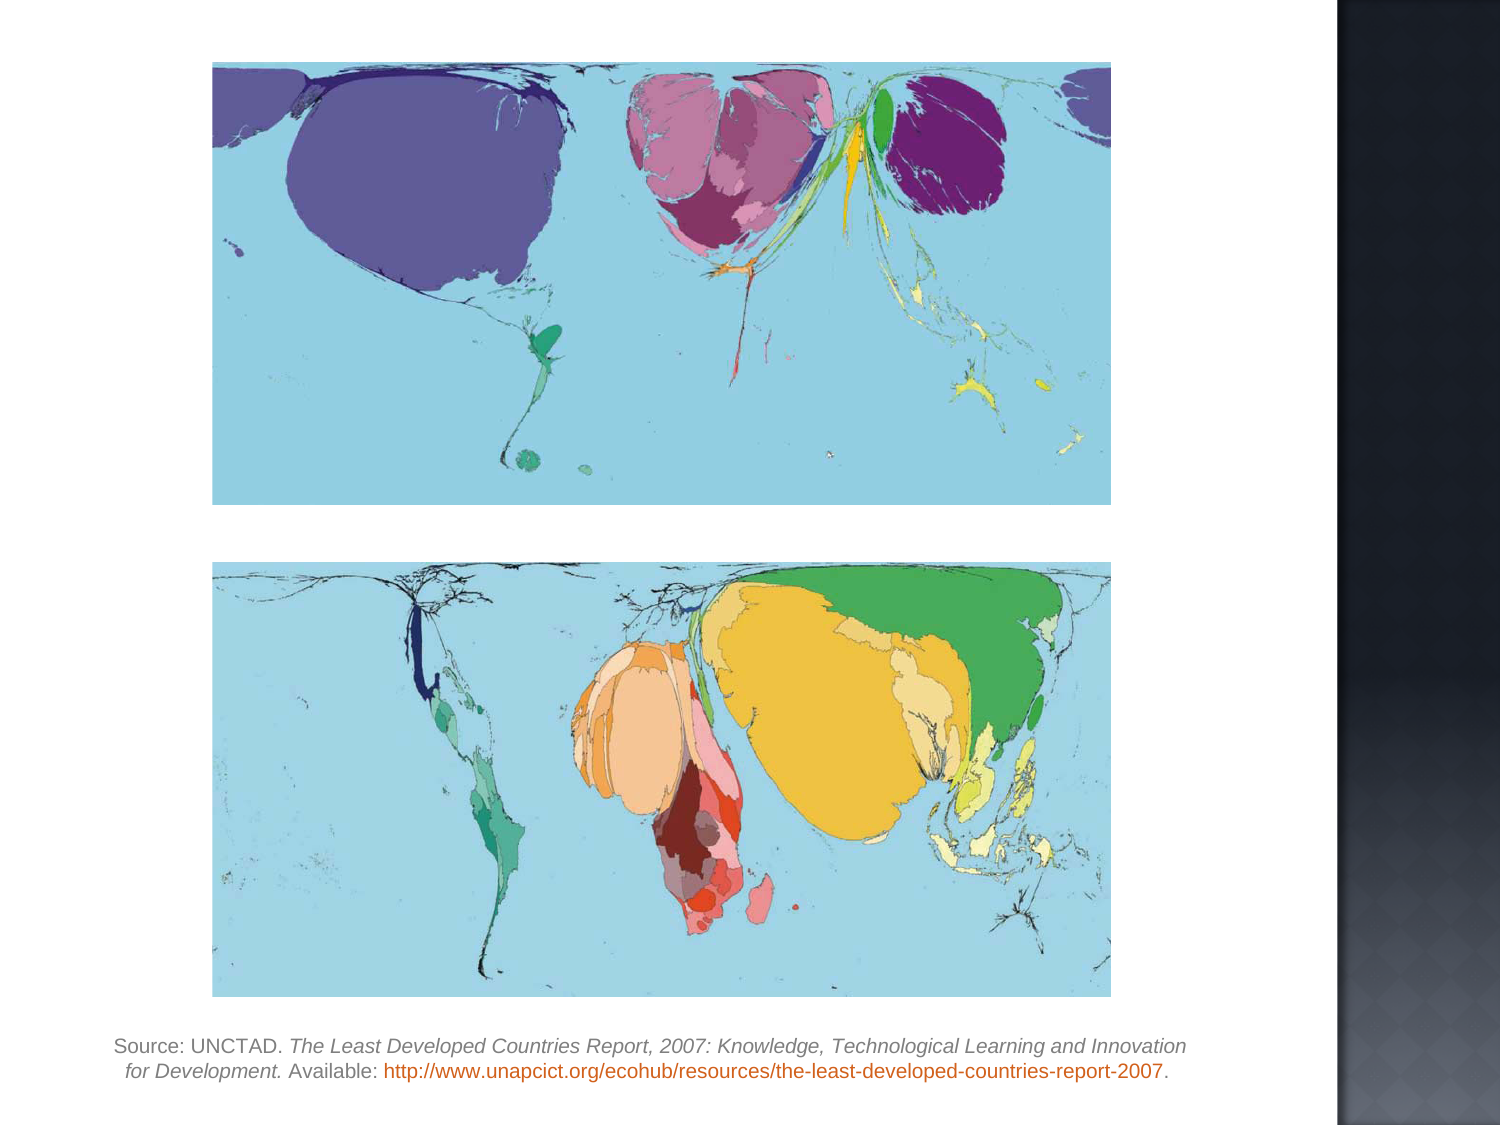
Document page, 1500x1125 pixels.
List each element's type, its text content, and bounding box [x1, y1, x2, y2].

picture [212, 562, 1111, 997]
picture [212, 62, 1111, 505]
text_box Source: UNCTAD. The Least Developed Countries Report, 2007: Knowledge, Technological Learning and Innovation for Development. Available: http://www.unapcict.org/ecohub/resources/the-least-developed-countries-report-2007. [87, 1024, 1213, 1091]
picture [1337, 0, 1500, 1125]
